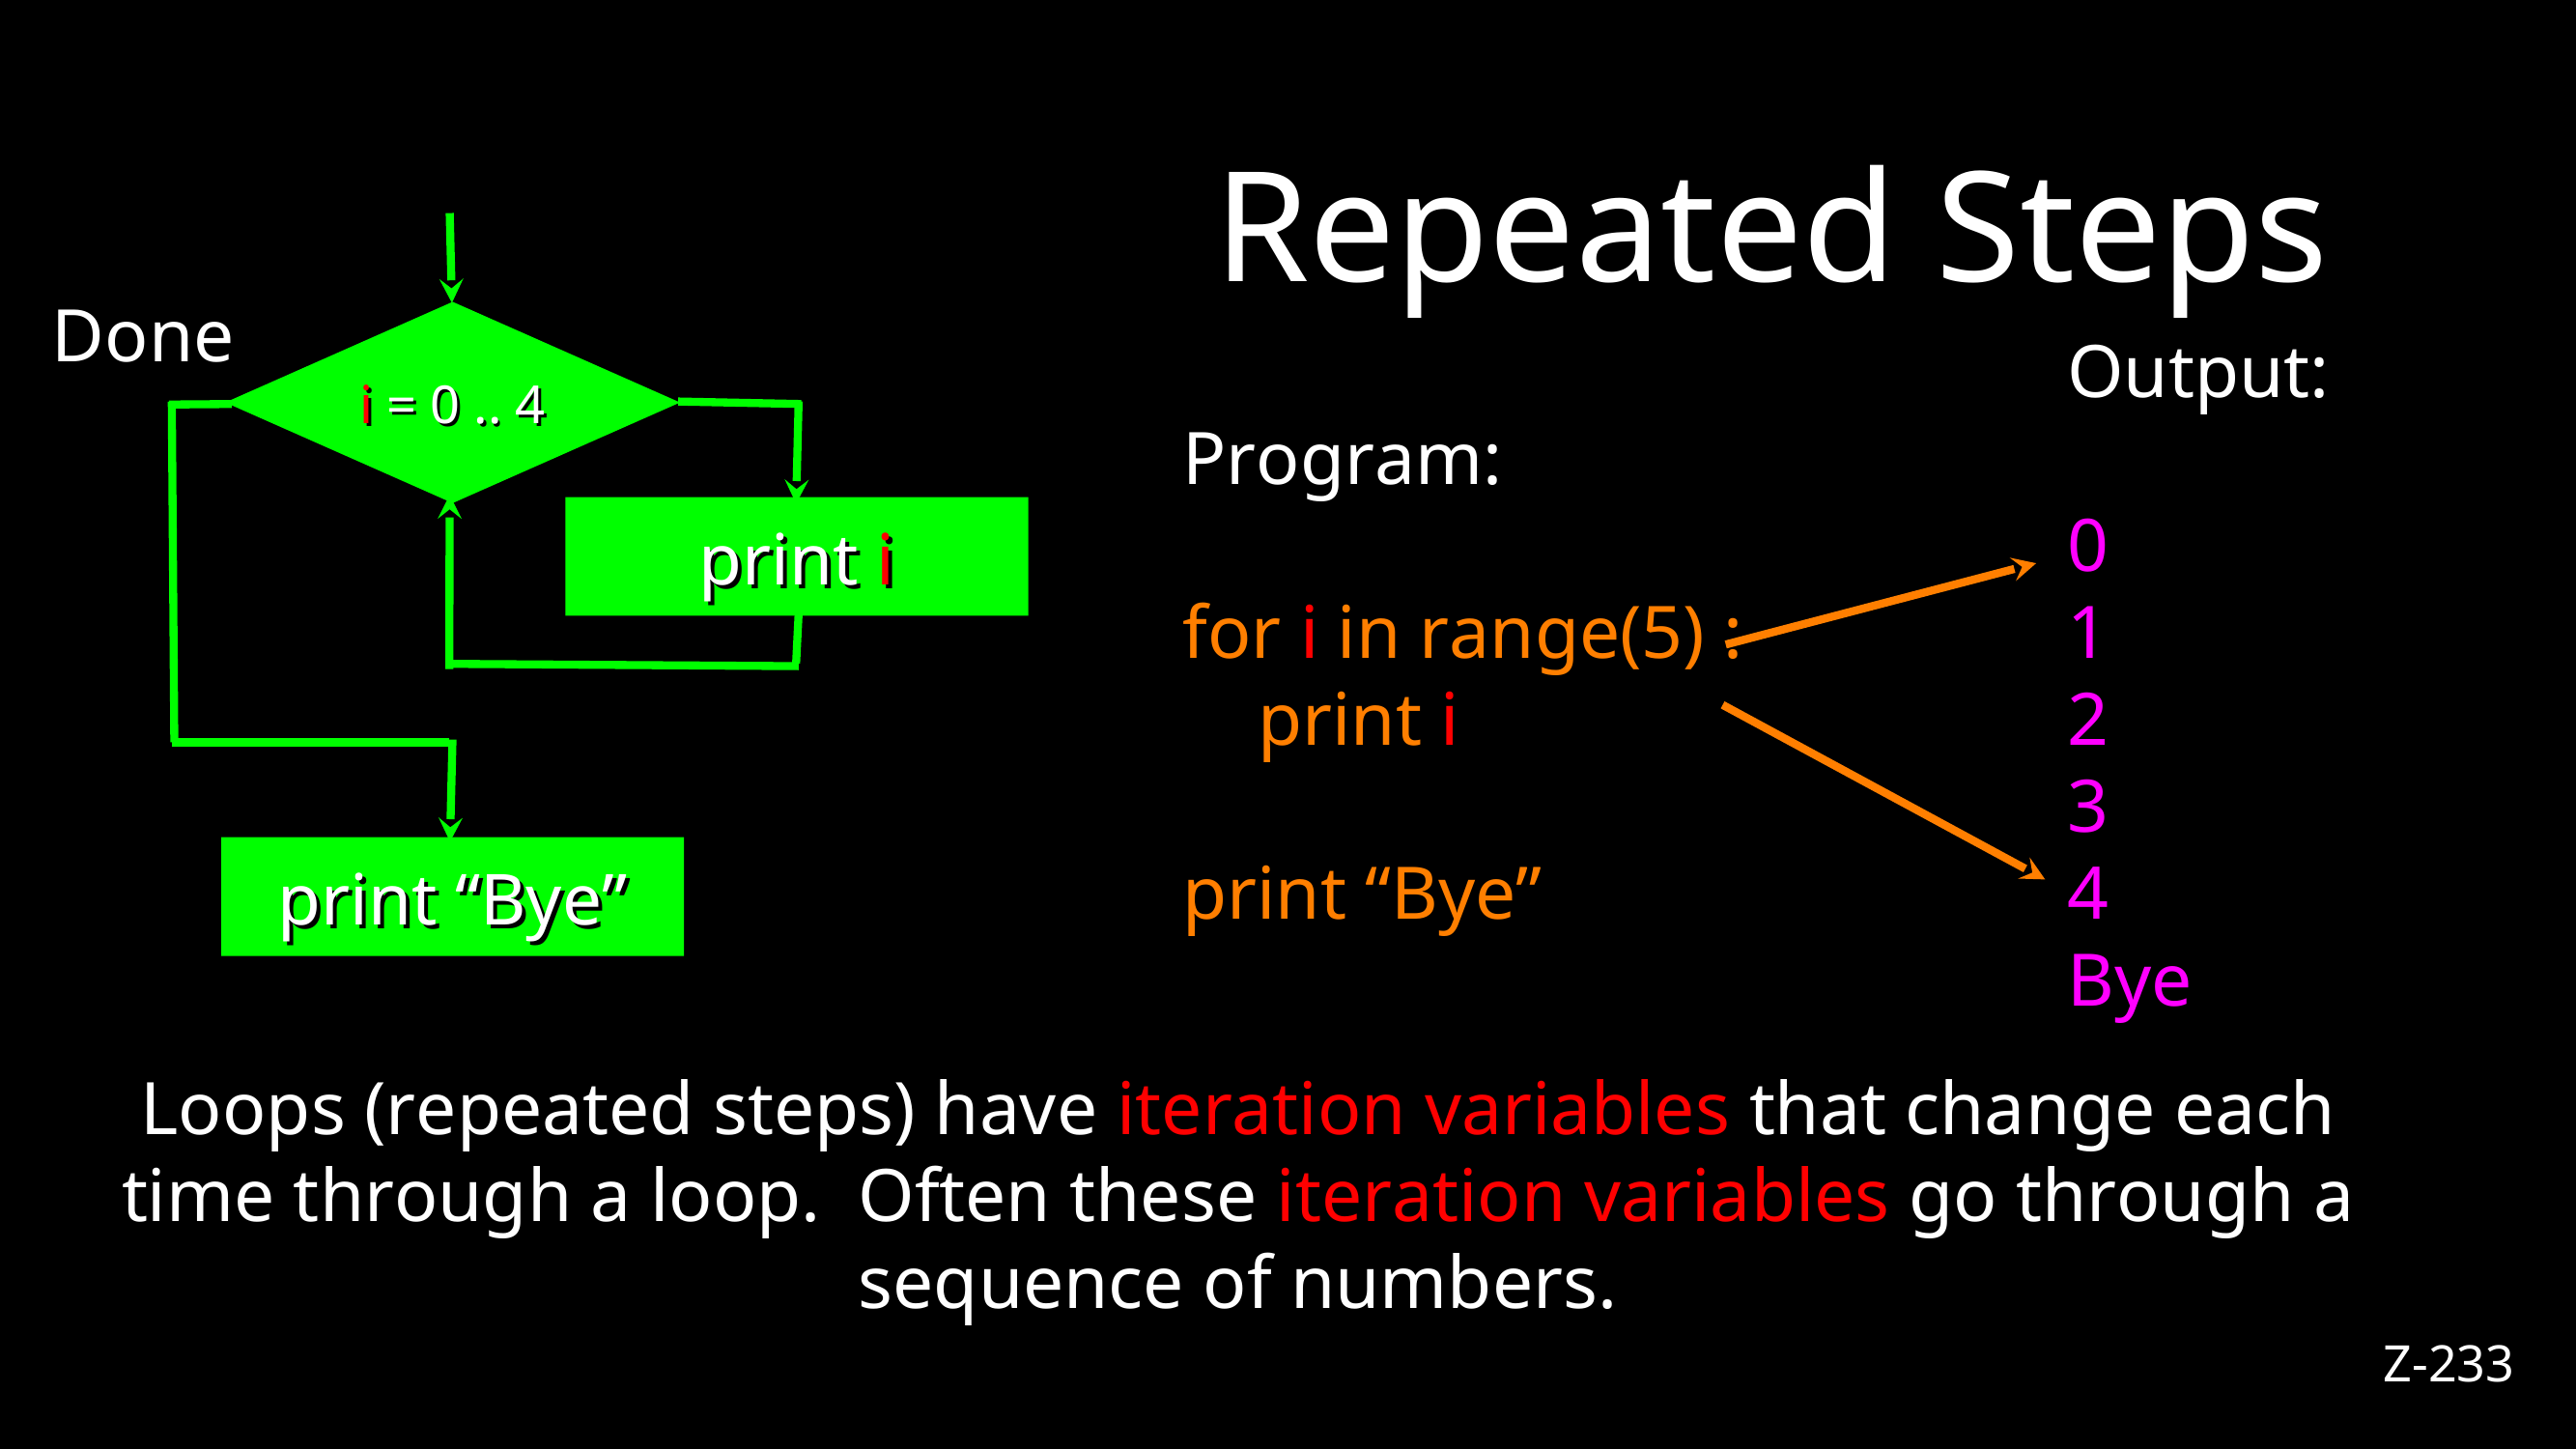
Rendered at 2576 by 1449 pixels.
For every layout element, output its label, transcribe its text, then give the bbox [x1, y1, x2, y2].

text_box Output: 0 1 2 3 4 Bye [2067, 325, 2330, 1021]
text_box print i [565, 497, 1029, 616]
text_box Loops (repeated steps) have iteration variables that change each time through a loop. Often these iteration variables go through a sequence of numbers. [96, 1060, 2381, 1324]
text_box Done [51, 289, 235, 377]
text_box i = 0 .. 4 [231, 301, 678, 503]
text_box Z-233 [2383, 1331, 2515, 1392]
text_box Program: for i in range(5) : print i print “Bye” [1182, 412, 1744, 934]
title Repeated Steps [1152, 38, 2392, 403]
text_box print “Bye” [221, 837, 685, 956]
